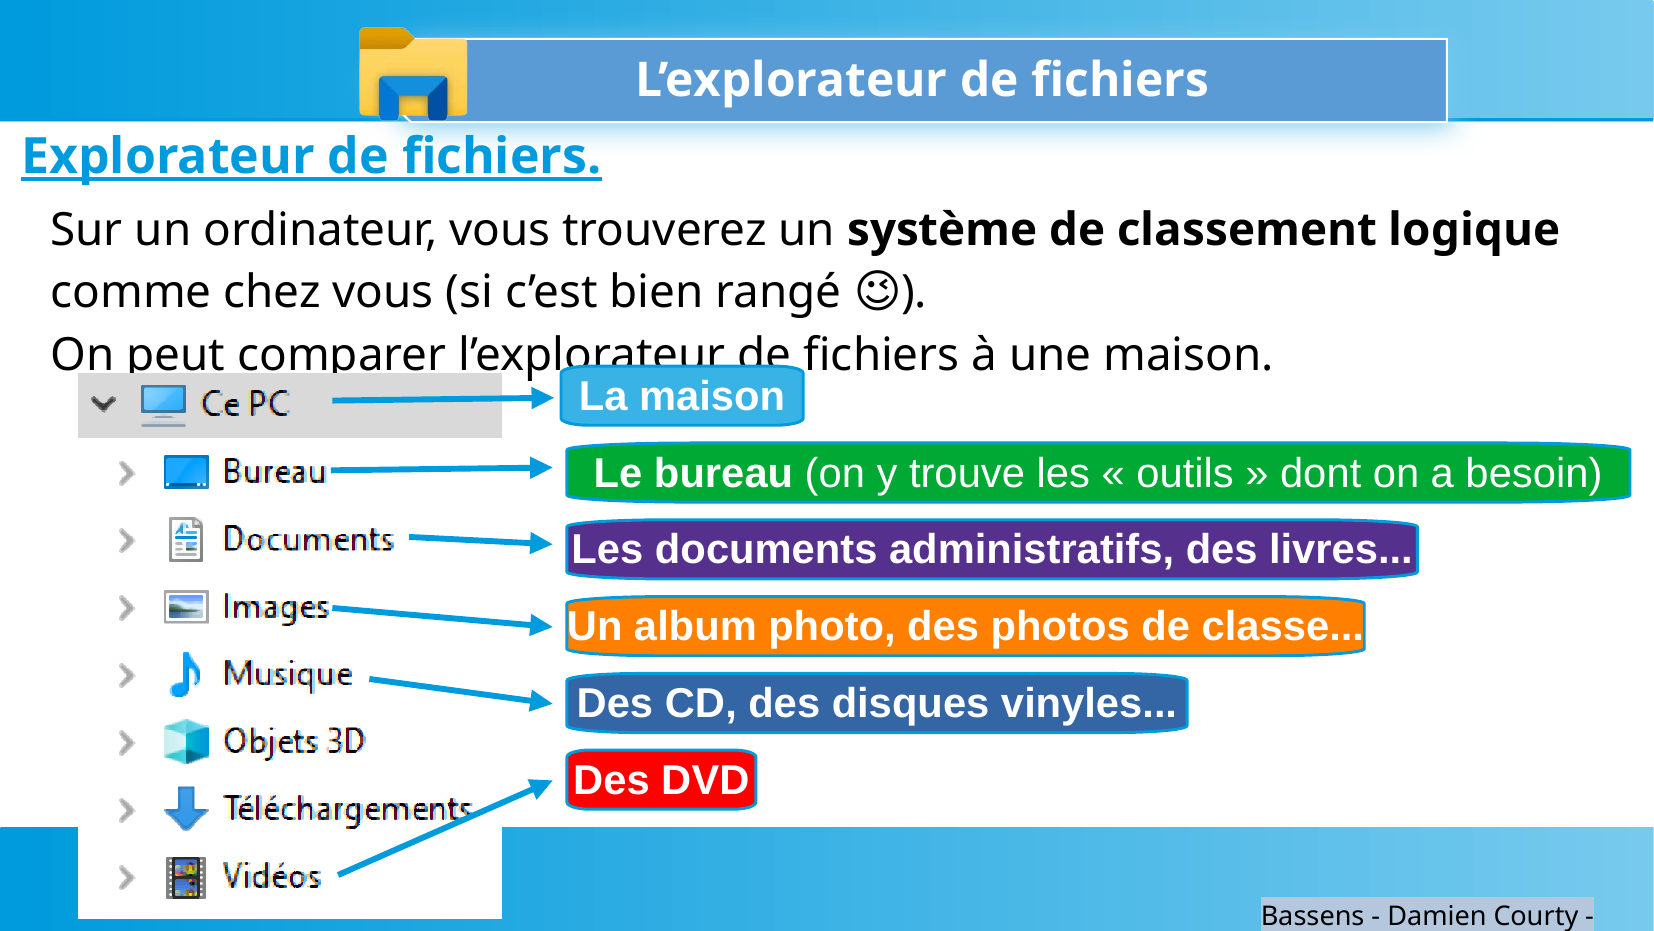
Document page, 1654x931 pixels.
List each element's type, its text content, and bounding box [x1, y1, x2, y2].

text_box Des CD, des disques vinyles... [566, 673, 1188, 733]
text_box Bassens - Damien Courty - 2024 [1246, 889, 1654, 931]
text_box La maison [561, 366, 804, 426]
text_box Explorateur de fichiers. [6, 112, 1565, 186]
text_box Le bureau (on y trouve les « outils » dont on a besoin) [566, 442, 1630, 503]
picture [78, 373, 502, 919]
text_box Sur un ordinateur, vous trouverez un système de classement logique comme chez vous (si c’est bien rangé 😉). On peut comparer l’explorateur de fichiers à une maison. [36, 188, 1625, 366]
text_box Des DVD [566, 750, 756, 810]
text_box Un album photo, des photos de classe... [566, 596, 1365, 656]
picture [354, 21, 476, 125]
text_box L’explorateur de fichiers [476, 38, 1447, 112]
text_box Les documents administratifs, des livres... [566, 519, 1418, 579]
